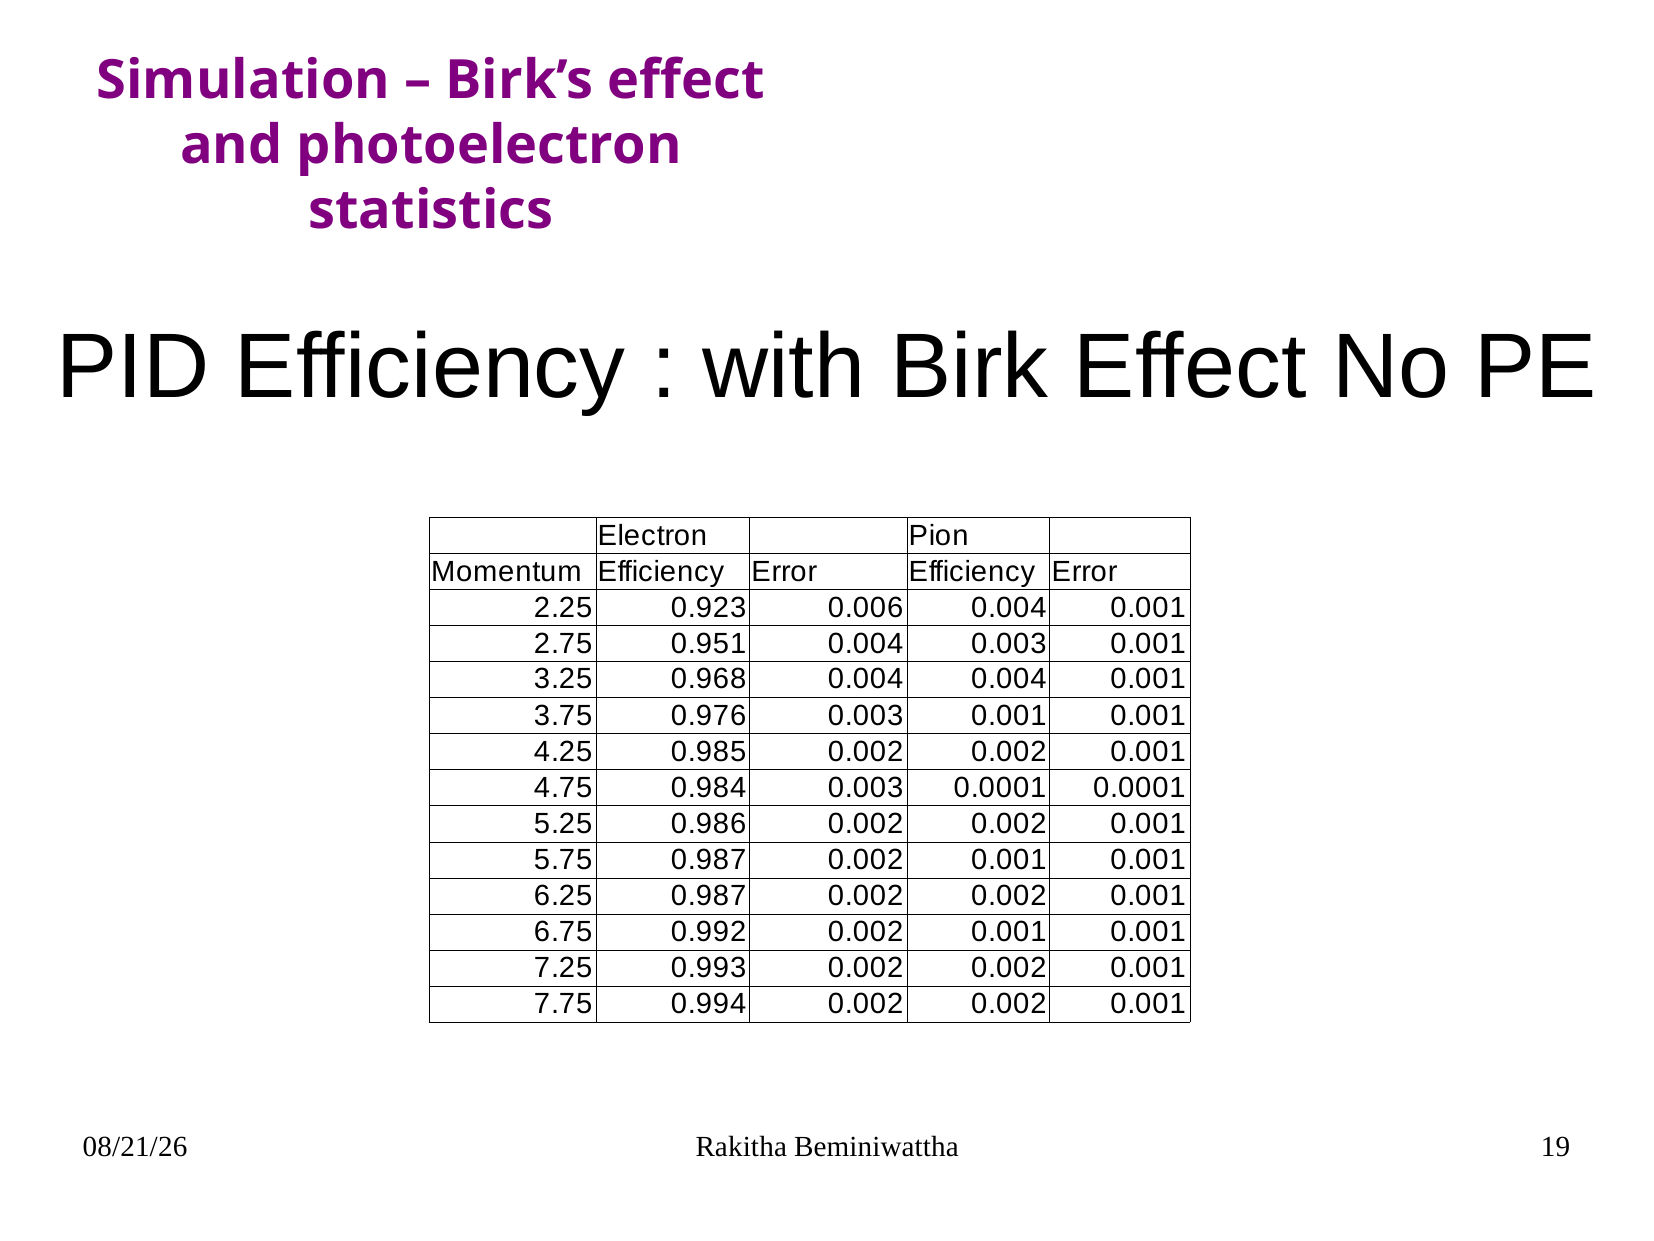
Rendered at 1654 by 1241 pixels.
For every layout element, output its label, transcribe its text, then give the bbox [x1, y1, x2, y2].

title PID Efficiency : with Birk Effect No PE [50, 262, 1606, 470]
chart [428, 481, 1653, 1211]
title Simulation – Birk’s effect and photoelectron statistics [37, 37, 826, 188]
